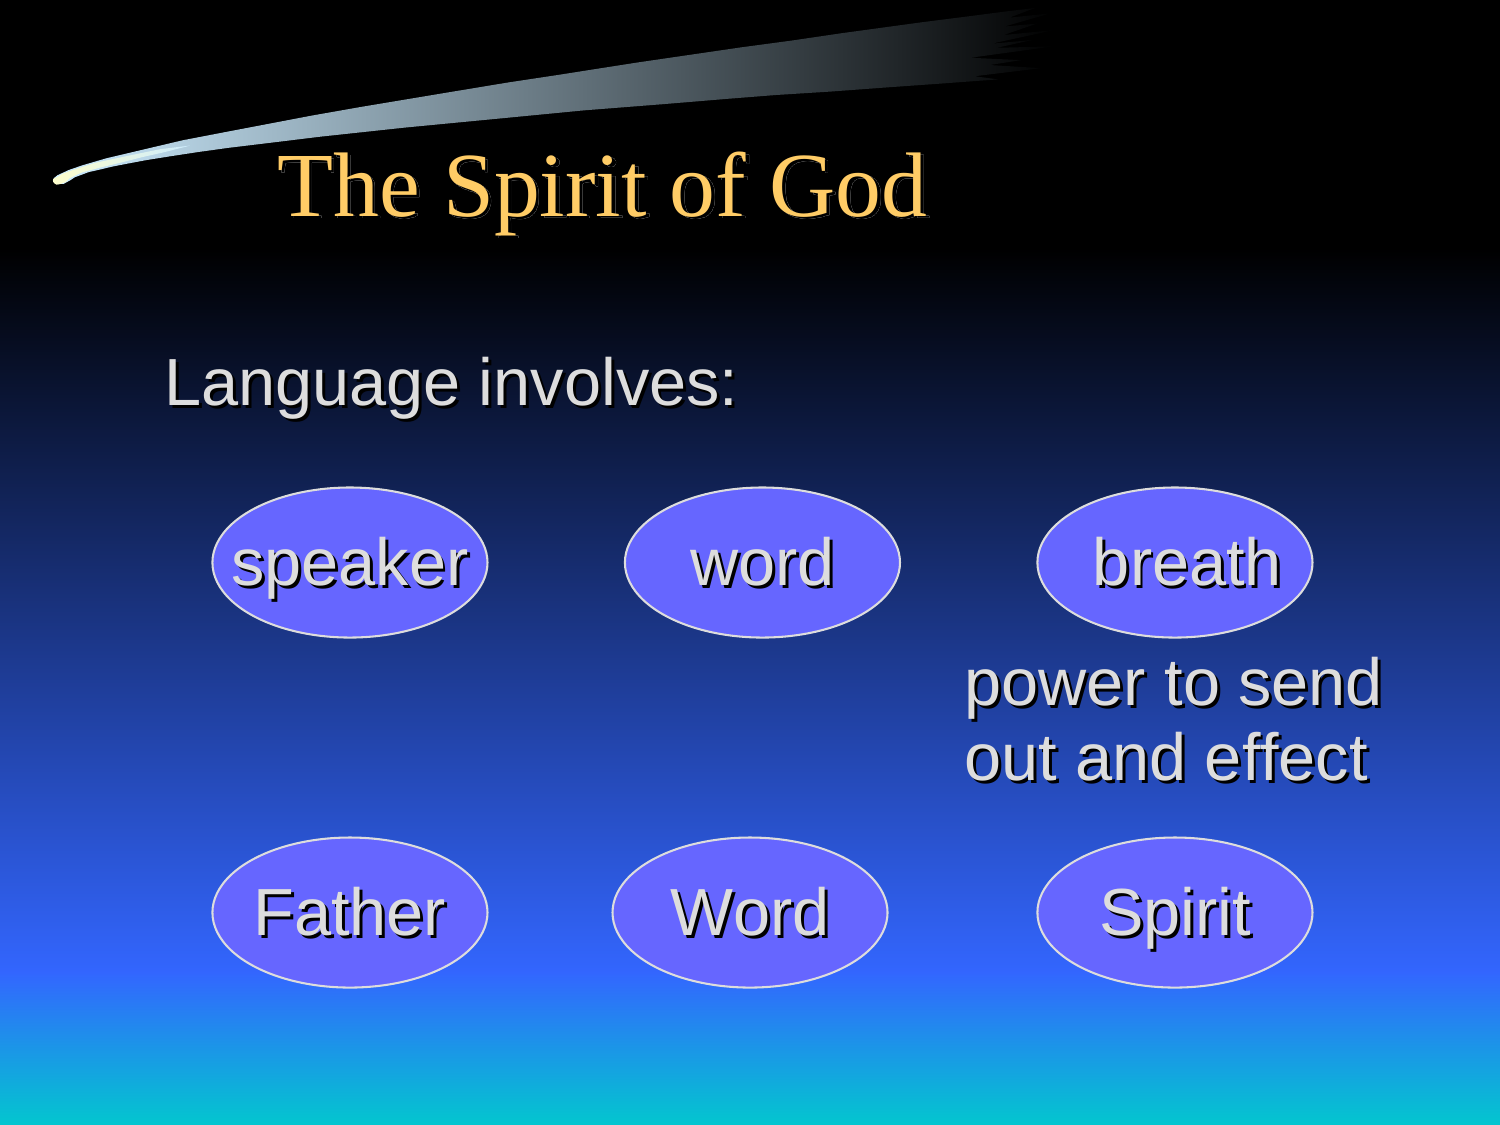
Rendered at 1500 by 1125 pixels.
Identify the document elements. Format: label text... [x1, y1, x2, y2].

text_box Father [212, 837, 488, 988]
text_box Language involves: [150, 337, 888, 428]
title The Spirit of God [262, 91, 1463, 280]
text_box word [624, 487, 901, 638]
text_box Spirit [1037, 837, 1313, 988]
text_box Word [612, 837, 888, 988]
text_box speaker [212, 487, 488, 638]
text_box breath [1037, 487, 1313, 637]
text_box power to send out and effect [950, 637, 1476, 803]
